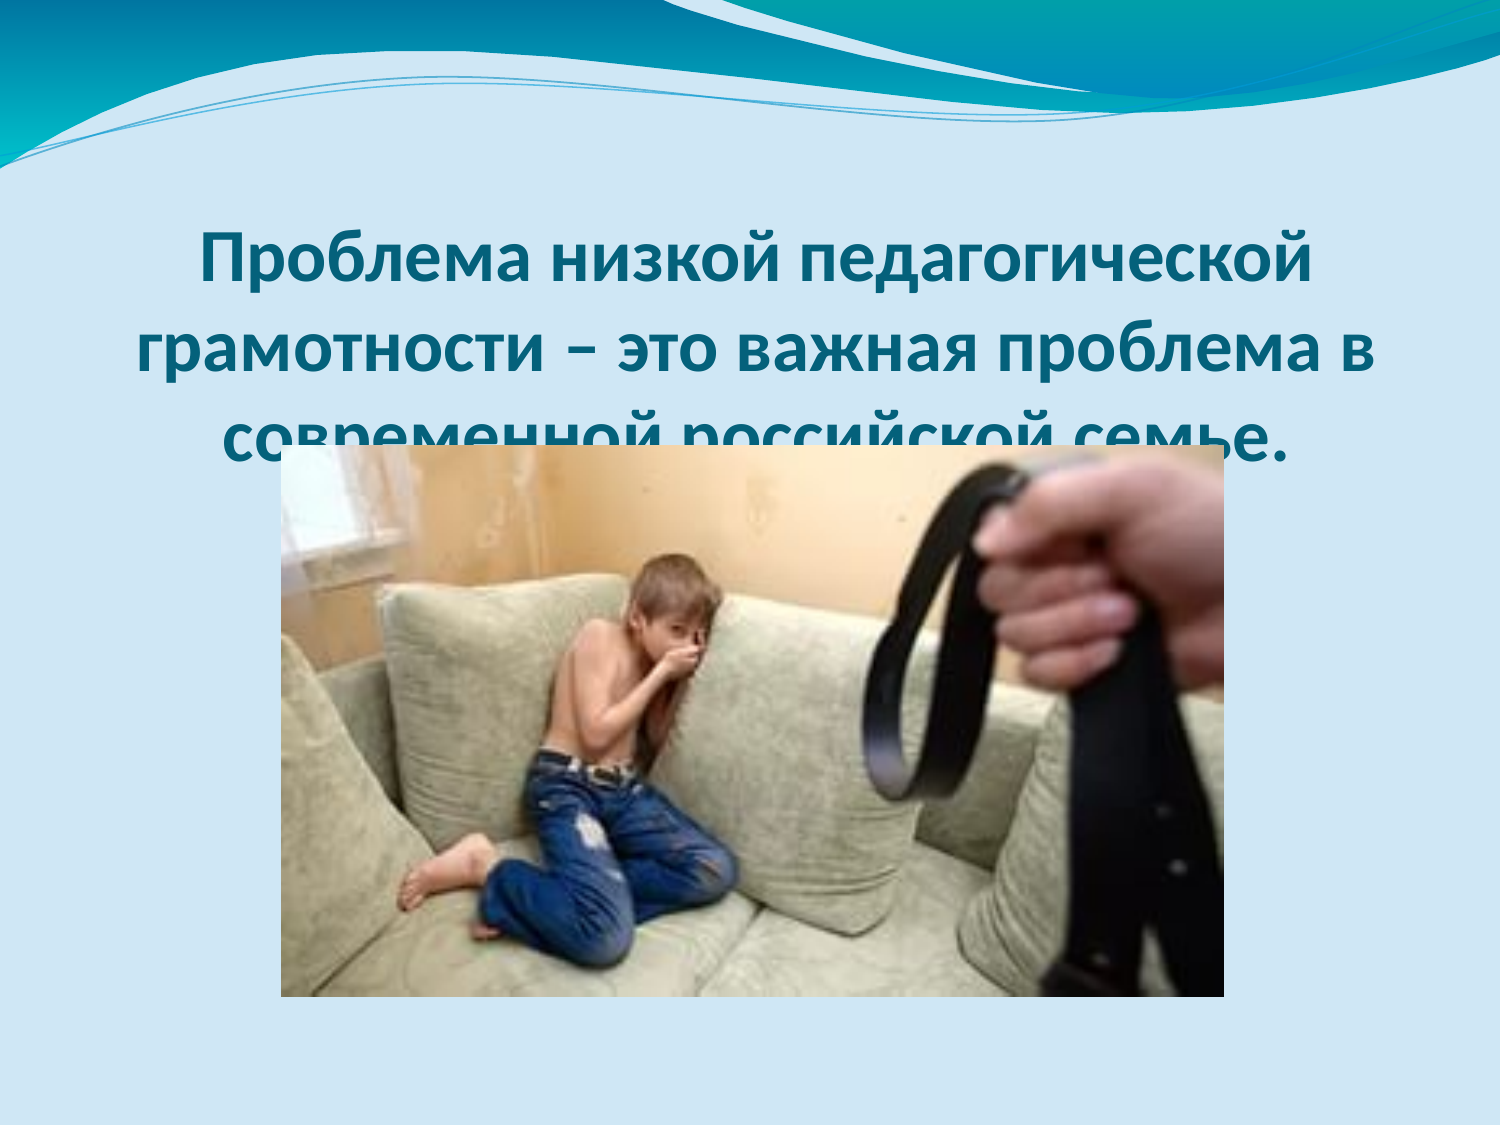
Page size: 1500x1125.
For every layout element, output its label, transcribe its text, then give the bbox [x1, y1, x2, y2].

picture [281, 445, 1224, 997]
title Проблема низкой педагогической грамотности – это важная проблема в современной российской семье. [82, 199, 1432, 387]
